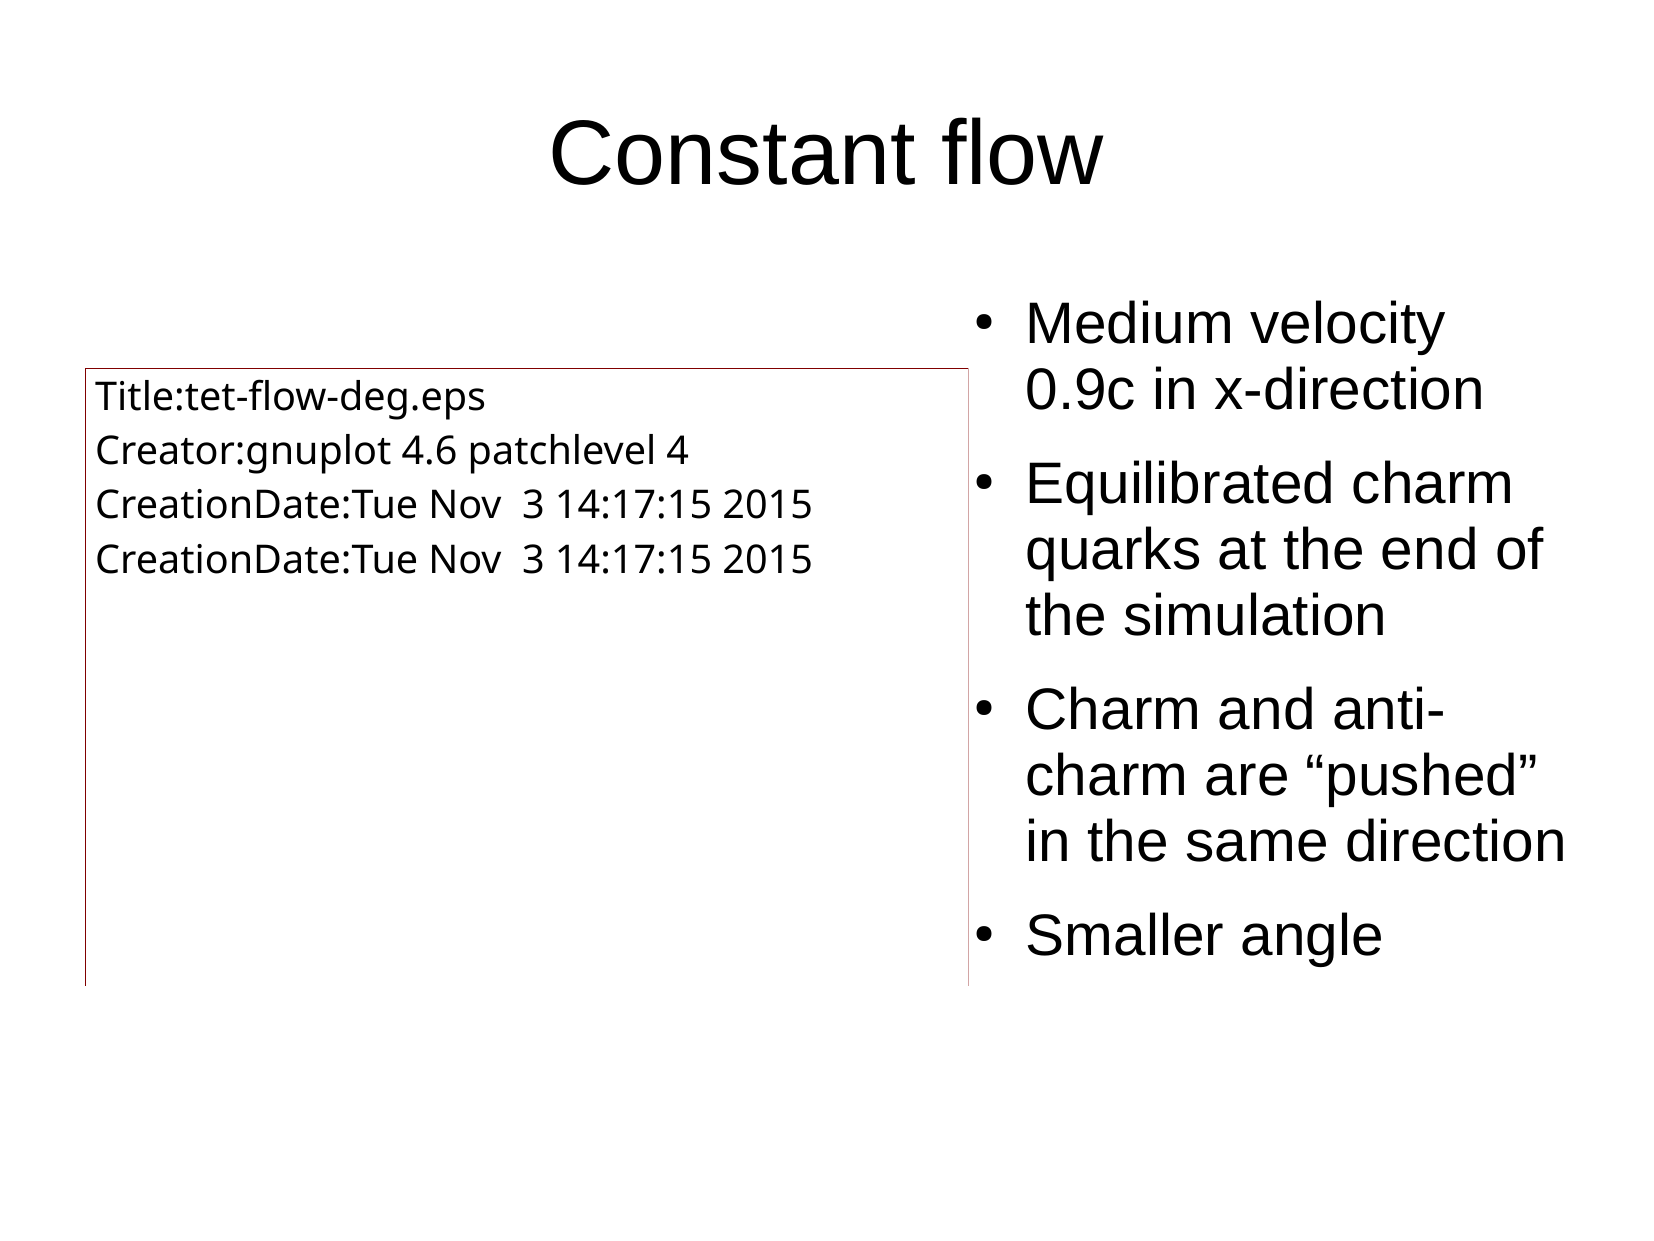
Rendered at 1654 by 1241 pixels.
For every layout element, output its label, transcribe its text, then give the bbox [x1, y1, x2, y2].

title Constant flow [82, 49, 1571, 257]
list Medium velocity 0.9c in x-direction Equilibrated charm quarks at the end of the simulation Charm and anti-charm are “pushed” in the same direction Smaller angle [956, 290, 1572, 1010]
picture [82, 365, 956, 986]
